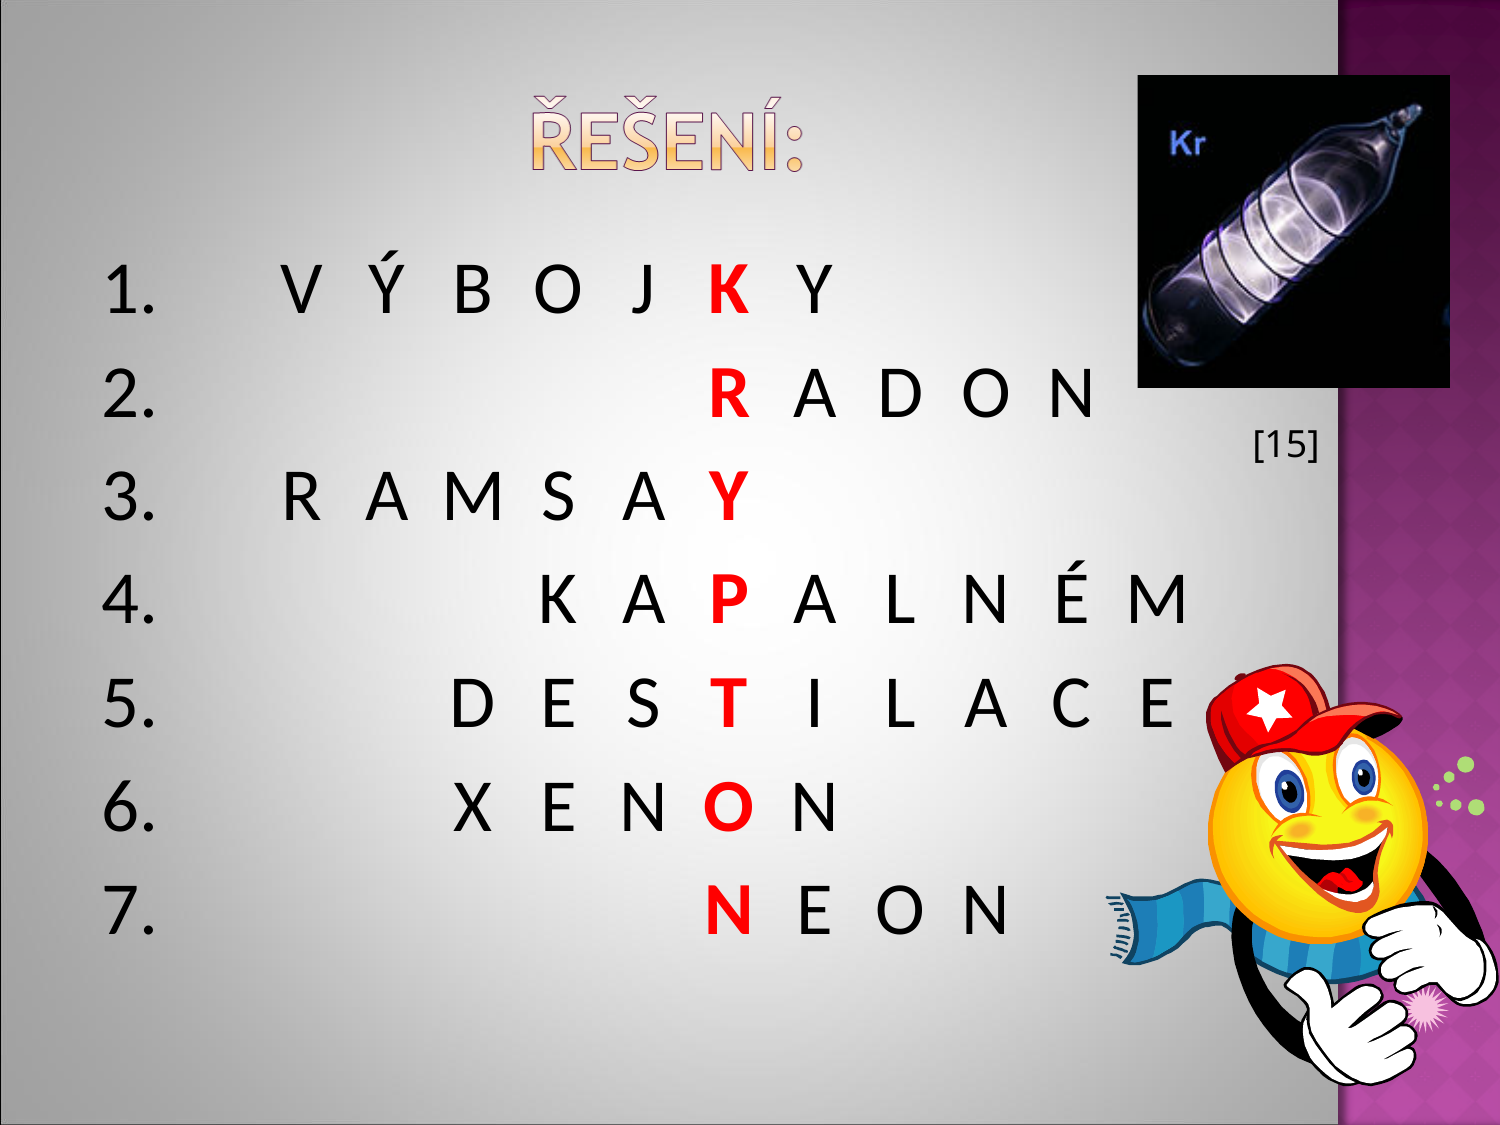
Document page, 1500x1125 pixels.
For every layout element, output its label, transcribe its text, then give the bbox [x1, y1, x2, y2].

table_cell A [943, 639, 1029, 743]
table_cell [344, 846, 430, 950]
table_cell [344, 329, 430, 432]
table_cell A [601, 432, 686, 536]
table_cell A [344, 432, 430, 536]
table_cell I [772, 639, 858, 743]
table_cell A [601, 536, 686, 639]
table_cell 2. [88, 329, 173, 432]
table_cell A [772, 536, 858, 639]
table_header [1029, 225, 1114, 329]
table_cell T [686, 639, 772, 743]
table_cell S [601, 639, 686, 743]
table_cell [858, 743, 943, 846]
table_cell M [430, 432, 515, 536]
table_cell N [1029, 329, 1114, 432]
table_cell [1029, 432, 1114, 536]
table_cell 5. [88, 639, 173, 743]
table_cell [259, 743, 344, 846]
table_cell O [943, 329, 1029, 432]
table_cell [1114, 846, 1200, 950]
table_header O [515, 225, 601, 329]
table_cell K [515, 536, 601, 639]
table_cell O [858, 846, 943, 950]
table_cell M [1114, 536, 1200, 639]
table_cell [772, 432, 858, 536]
table_cell N [943, 536, 1029, 639]
table_cell [943, 743, 1029, 846]
picture [0, 0, 1500, 1125]
table_header B [430, 225, 515, 329]
table_cell C [1029, 639, 1114, 743]
table_header [1114, 225, 1137, 329]
table_cell S [515, 432, 601, 536]
table_cell [344, 536, 430, 639]
text_box [15] [1237, 412, 1361, 518]
table_header 1. [88, 225, 173, 329]
table_cell [173, 329, 259, 432]
table_cell [344, 743, 430, 846]
table_cell [430, 329, 515, 432]
table_cell X [430, 743, 515, 846]
table_cell [173, 432, 259, 536]
table_cell D [858, 329, 943, 432]
table_cell [173, 639, 259, 743]
table_cell [1114, 329, 1200, 432]
table_cell 6. [88, 743, 173, 846]
table_cell 7. [88, 846, 173, 950]
table_cell [259, 846, 344, 950]
table_cell [259, 536, 344, 639]
table_header Y [772, 225, 858, 329]
table_cell [173, 536, 259, 639]
table_cell E [515, 639, 601, 743]
table_cell [515, 329, 601, 432]
table_cell [1114, 743, 1200, 846]
table_cell R [686, 329, 772, 432]
table_cell [430, 846, 515, 950]
table_header [173, 225, 259, 329]
table_cell [858, 432, 943, 536]
table_header V [259, 225, 344, 329]
table_cell A [772, 329, 858, 432]
table_cell [344, 639, 430, 743]
table_cell 3. [88, 432, 173, 536]
table_cell R [259, 432, 344, 536]
table_cell E [1114, 639, 1200, 743]
table_cell [430, 536, 515, 639]
table_cell É [1029, 536, 1114, 639]
table_cell Y [686, 432, 772, 536]
table_header K [686, 225, 772, 329]
table_cell [173, 743, 259, 846]
table_header Ý [344, 225, 430, 329]
table_cell E [772, 846, 858, 950]
table_cell [173, 846, 259, 950]
table_header [858, 225, 943, 329]
table_cell [601, 329, 686, 432]
table_cell L [858, 639, 943, 743]
table_cell [1029, 743, 1114, 846]
table_cell [259, 639, 344, 743]
text_box [73, 52, 1265, 190]
table_cell [1029, 846, 1114, 950]
table_cell [515, 846, 601, 950]
table_cell L [858, 536, 943, 639]
table_cell [259, 329, 344, 432]
table_cell N [943, 846, 1029, 950]
table_cell N [772, 743, 858, 846]
table_cell [943, 432, 1029, 536]
table_cell O [686, 743, 772, 846]
table_cell P [686, 536, 772, 639]
table_cell D [430, 639, 515, 743]
table_cell [601, 846, 686, 950]
table_cell E [515, 743, 601, 846]
table_cell N [686, 846, 772, 950]
table_header [943, 225, 1029, 329]
table_cell N [601, 743, 686, 846]
table_header J [601, 225, 686, 329]
table_cell [1114, 432, 1200, 536]
table_cell 4. [88, 536, 173, 639]
